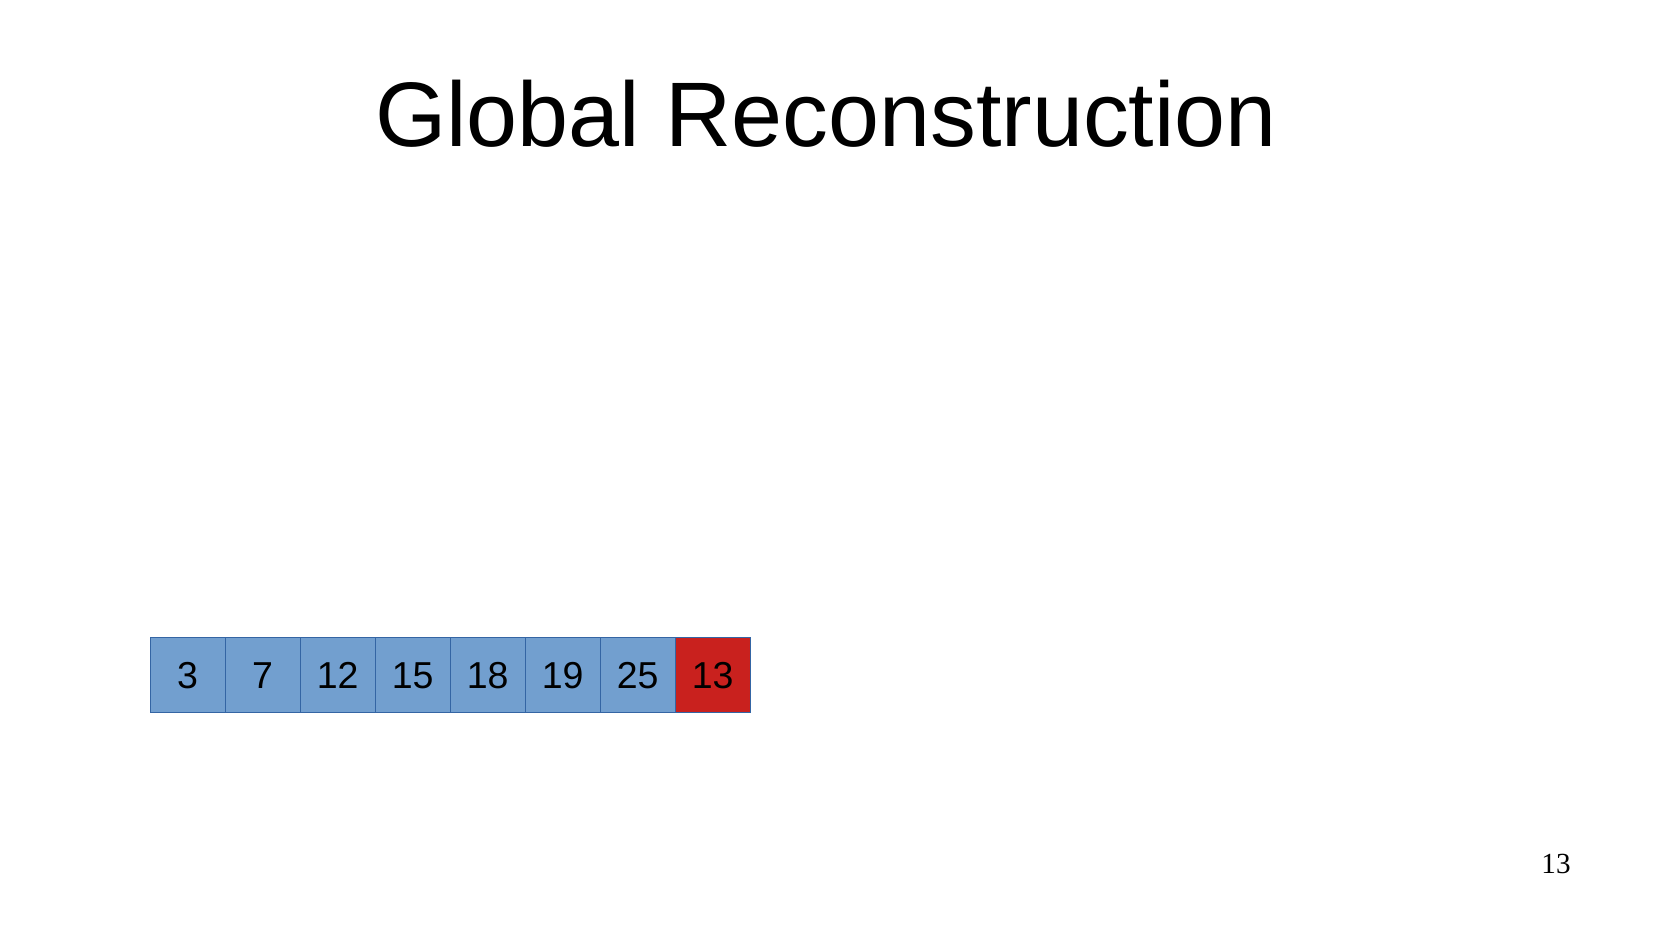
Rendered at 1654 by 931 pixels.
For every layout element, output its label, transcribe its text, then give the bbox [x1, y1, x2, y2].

text_box 19 [525, 637, 601, 713]
text_box 3 [150, 637, 225, 713]
text_box 25 [601, 637, 676, 713]
title Global Reconstruction [82, 37, 1571, 193]
text_box 7 [225, 637, 301, 713]
text_box 15 [375, 637, 451, 713]
text_box 12 [301, 637, 375, 713]
text_box 18 [451, 637, 525, 713]
text_box 13 [676, 637, 751, 713]
